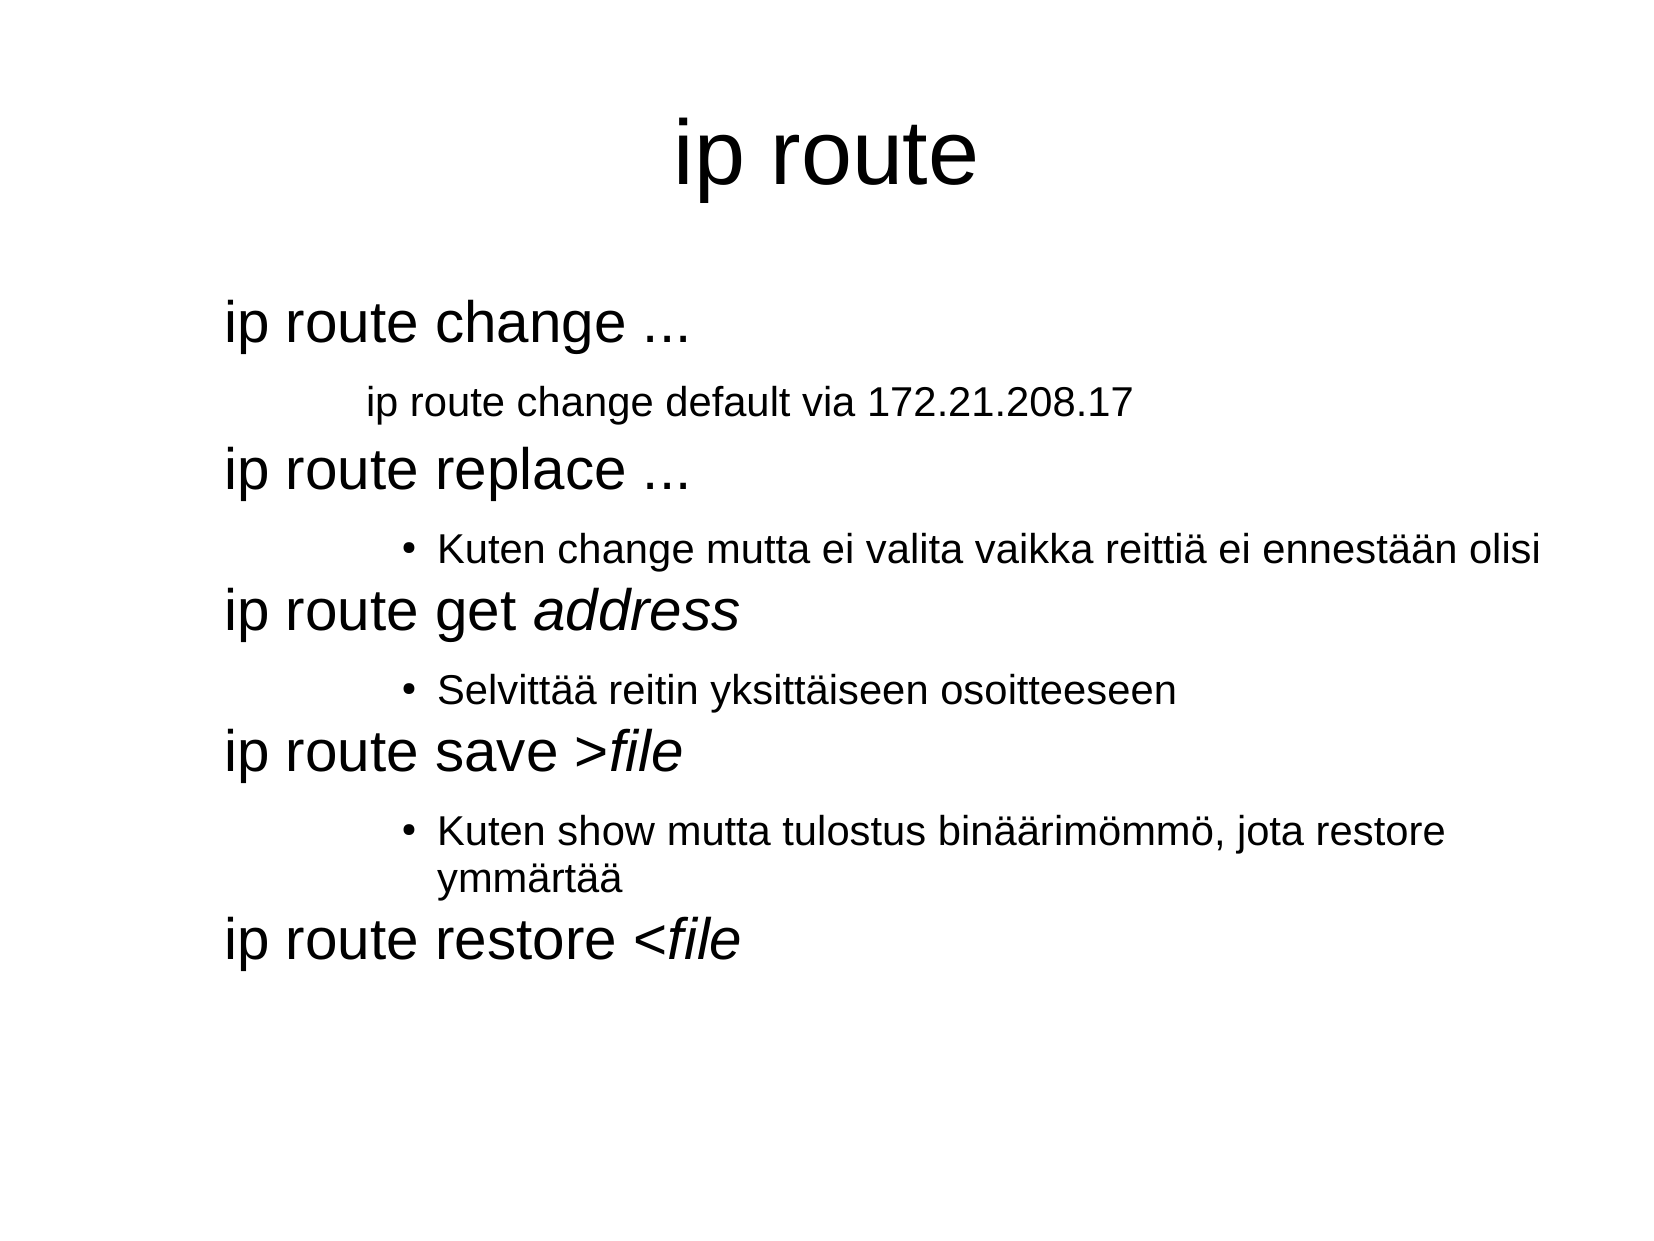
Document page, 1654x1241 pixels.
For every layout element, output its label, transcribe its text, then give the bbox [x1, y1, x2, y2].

list ip route change ... ip route change default via 172.21.208.17 ip route replace ... Kuten change mutta ei valita vaikka reittiä ei ennestään olisi ip route get address Selvittää reitin yksittäiseen osoitteeseen ip route save >file Kuten show mutta tulostus binäärimömmö, jota restore ymmärtää ip route restore <file [82, 290, 1571, 1010]
title ip route [82, 49, 1571, 257]
